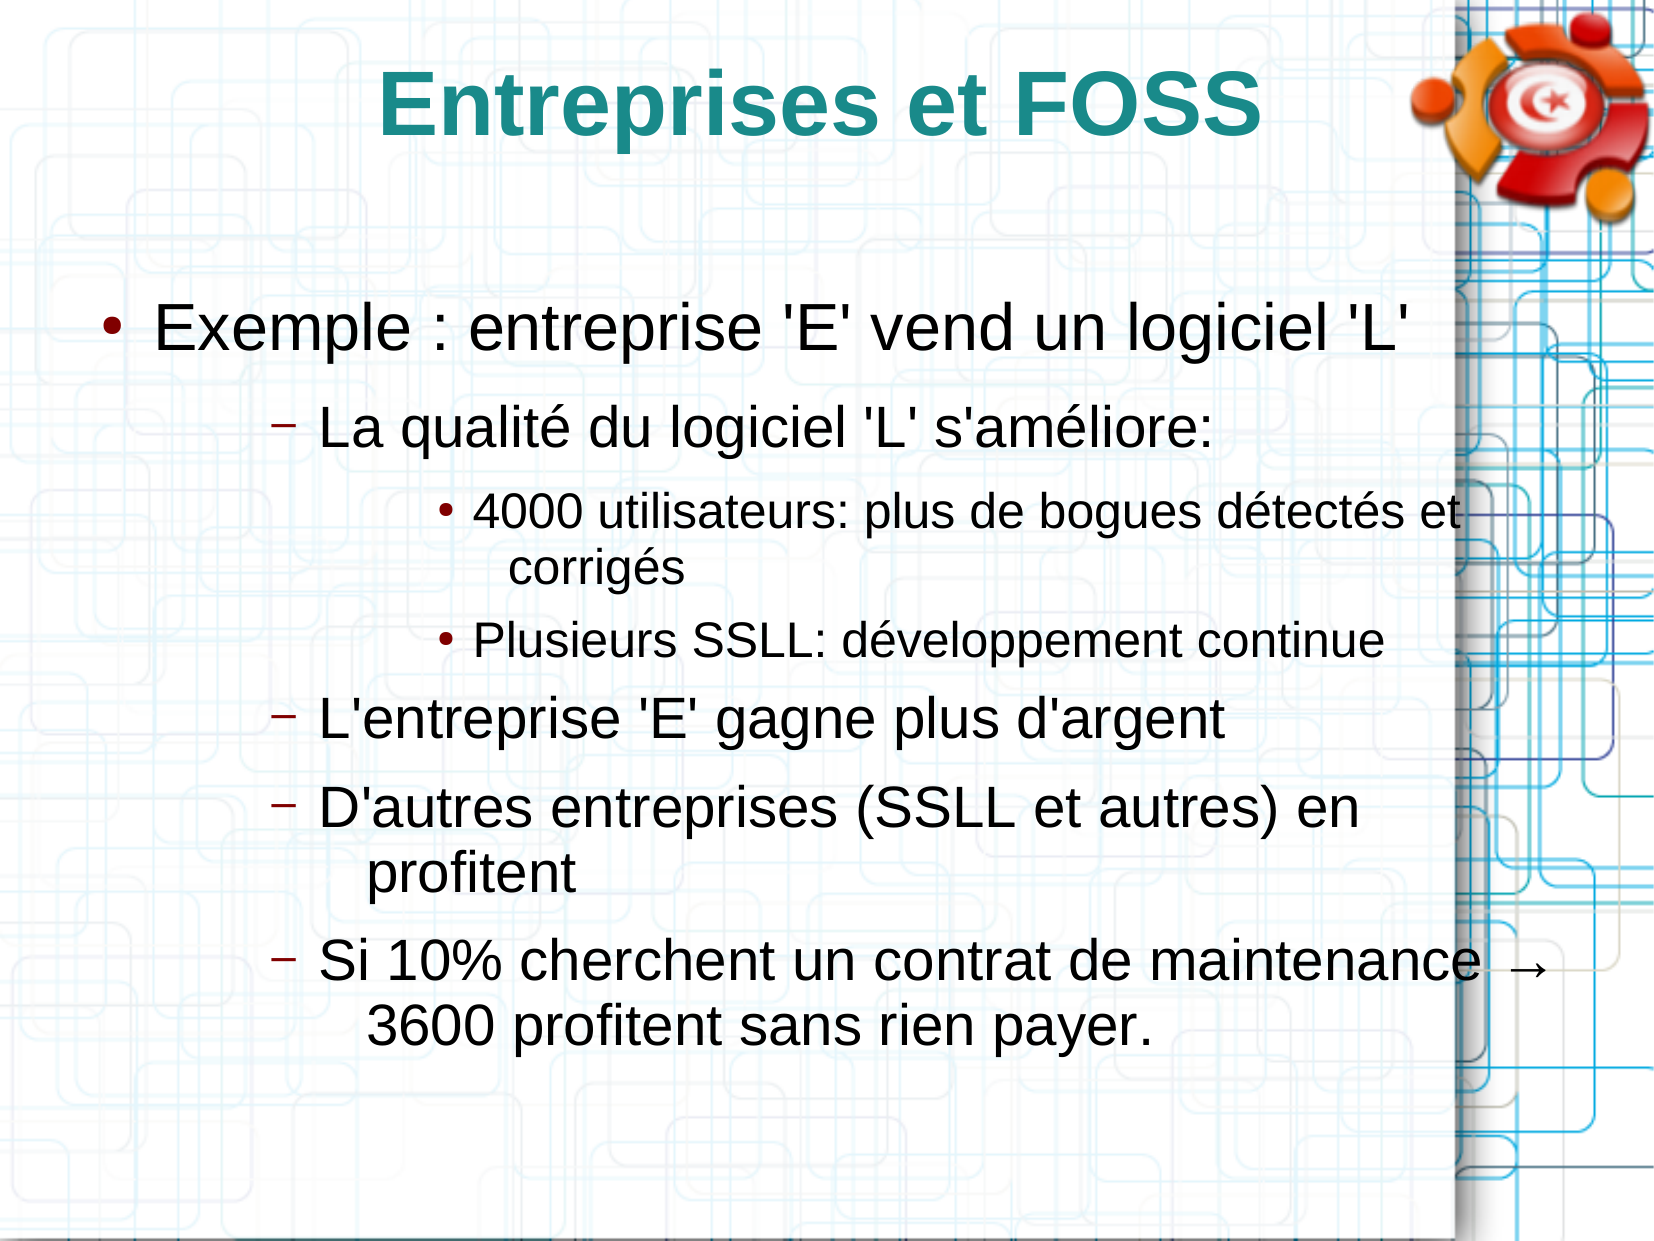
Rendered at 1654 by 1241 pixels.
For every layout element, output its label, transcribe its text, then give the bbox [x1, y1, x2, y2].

picture [0, 0, 1654, 1241]
list Exemple : entreprise 'E' vend un logiciel 'L' La qualité du logiciel 'L' s'améliore: 4000 utilisateurs: plus de bogues détectés et corrigés Plusieurs SSLL: développement continue L'entreprise 'E' gagne plus d'argent D'autres entreprises (SSLL et autres) en profitent Si 10% cherchent un contrat de maintenance → 3600 profitent sans rien payer. [82, 290, 1571, 1094]
title Entreprises et FOSS [76, 7, 1405, 200]
